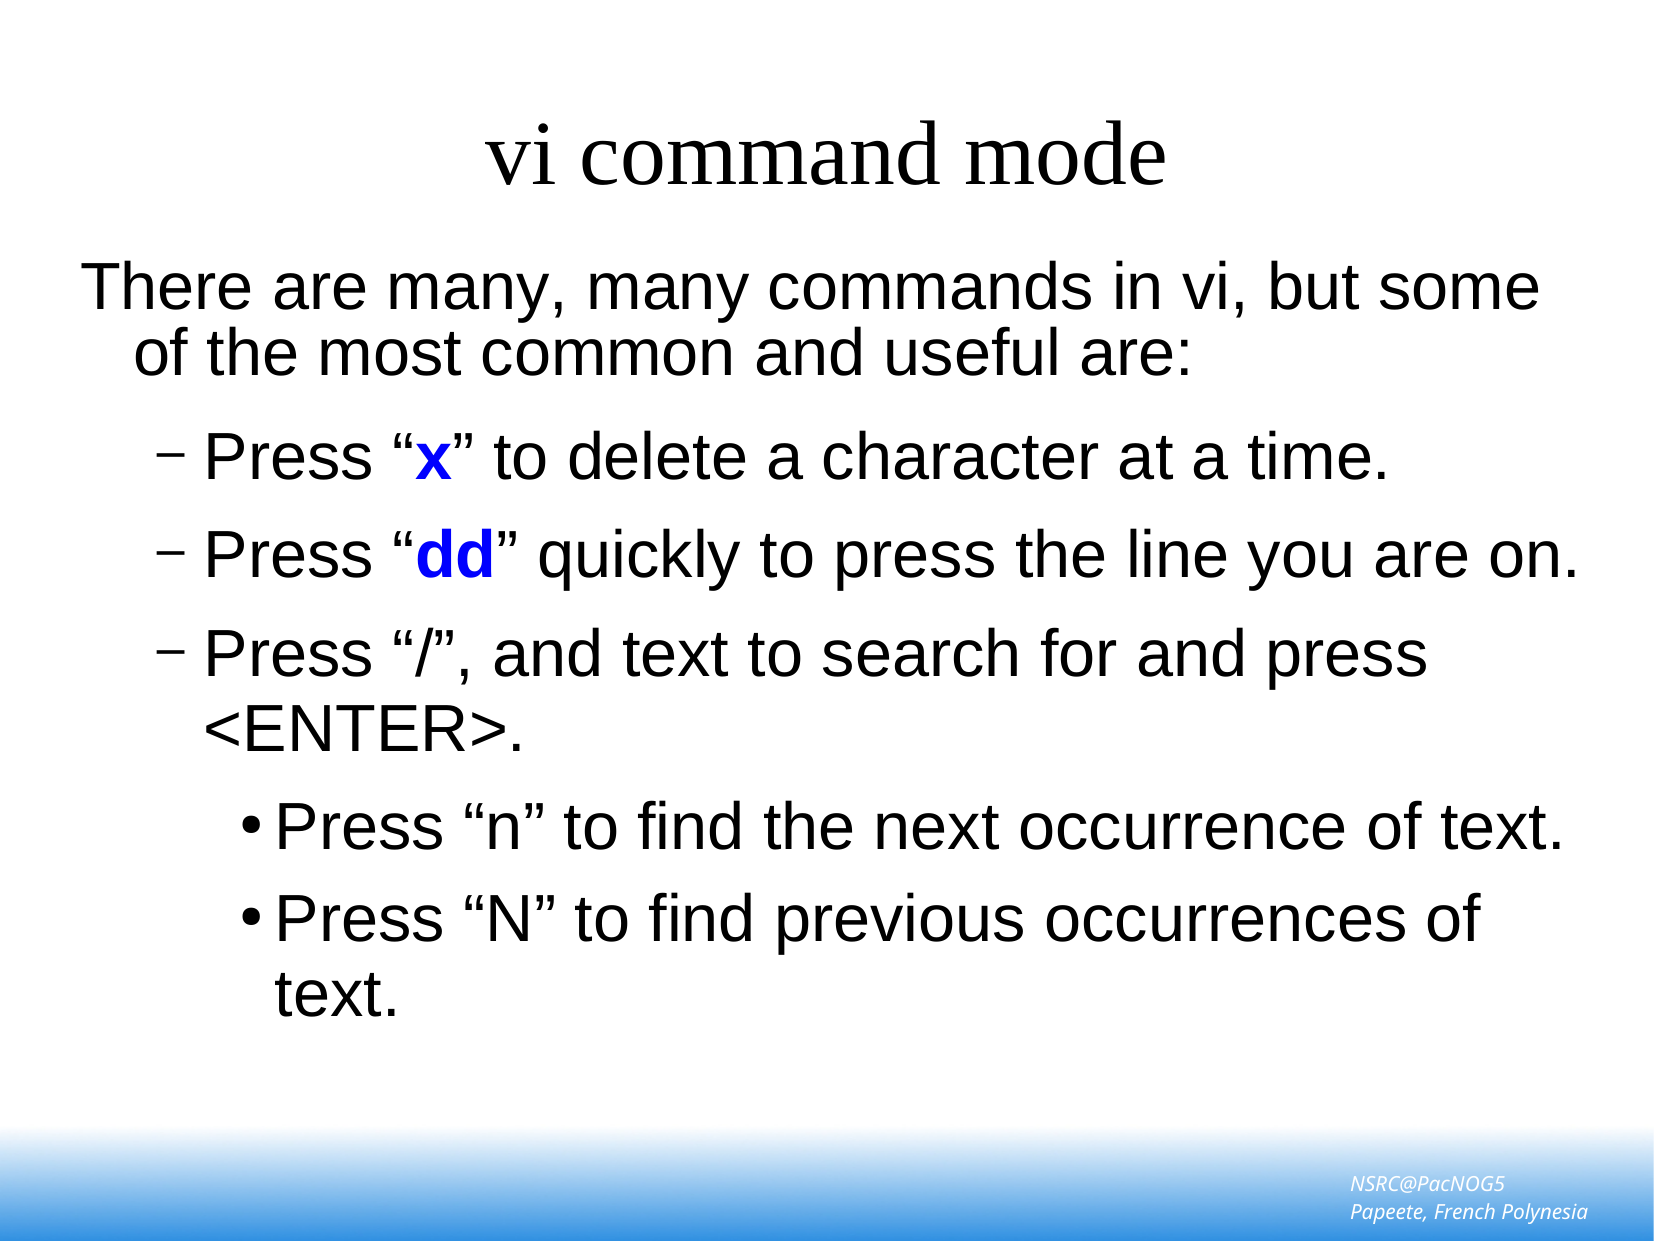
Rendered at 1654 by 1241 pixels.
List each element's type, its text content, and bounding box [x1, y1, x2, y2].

picture [0, 1124, 1654, 1241]
list There are many, many commands in vi, but some of the most common and useful are: Press “x” to delete a character at a time. Press “dd” quickly to press the line you are on. Press “/”, and text to search for and press <ENTER>. Press “n” to find the next occurrence of text. Press “N” to find previous occurrences of text. [62, 256, 1583, 1114]
title vi command mode [121, 73, 1534, 233]
